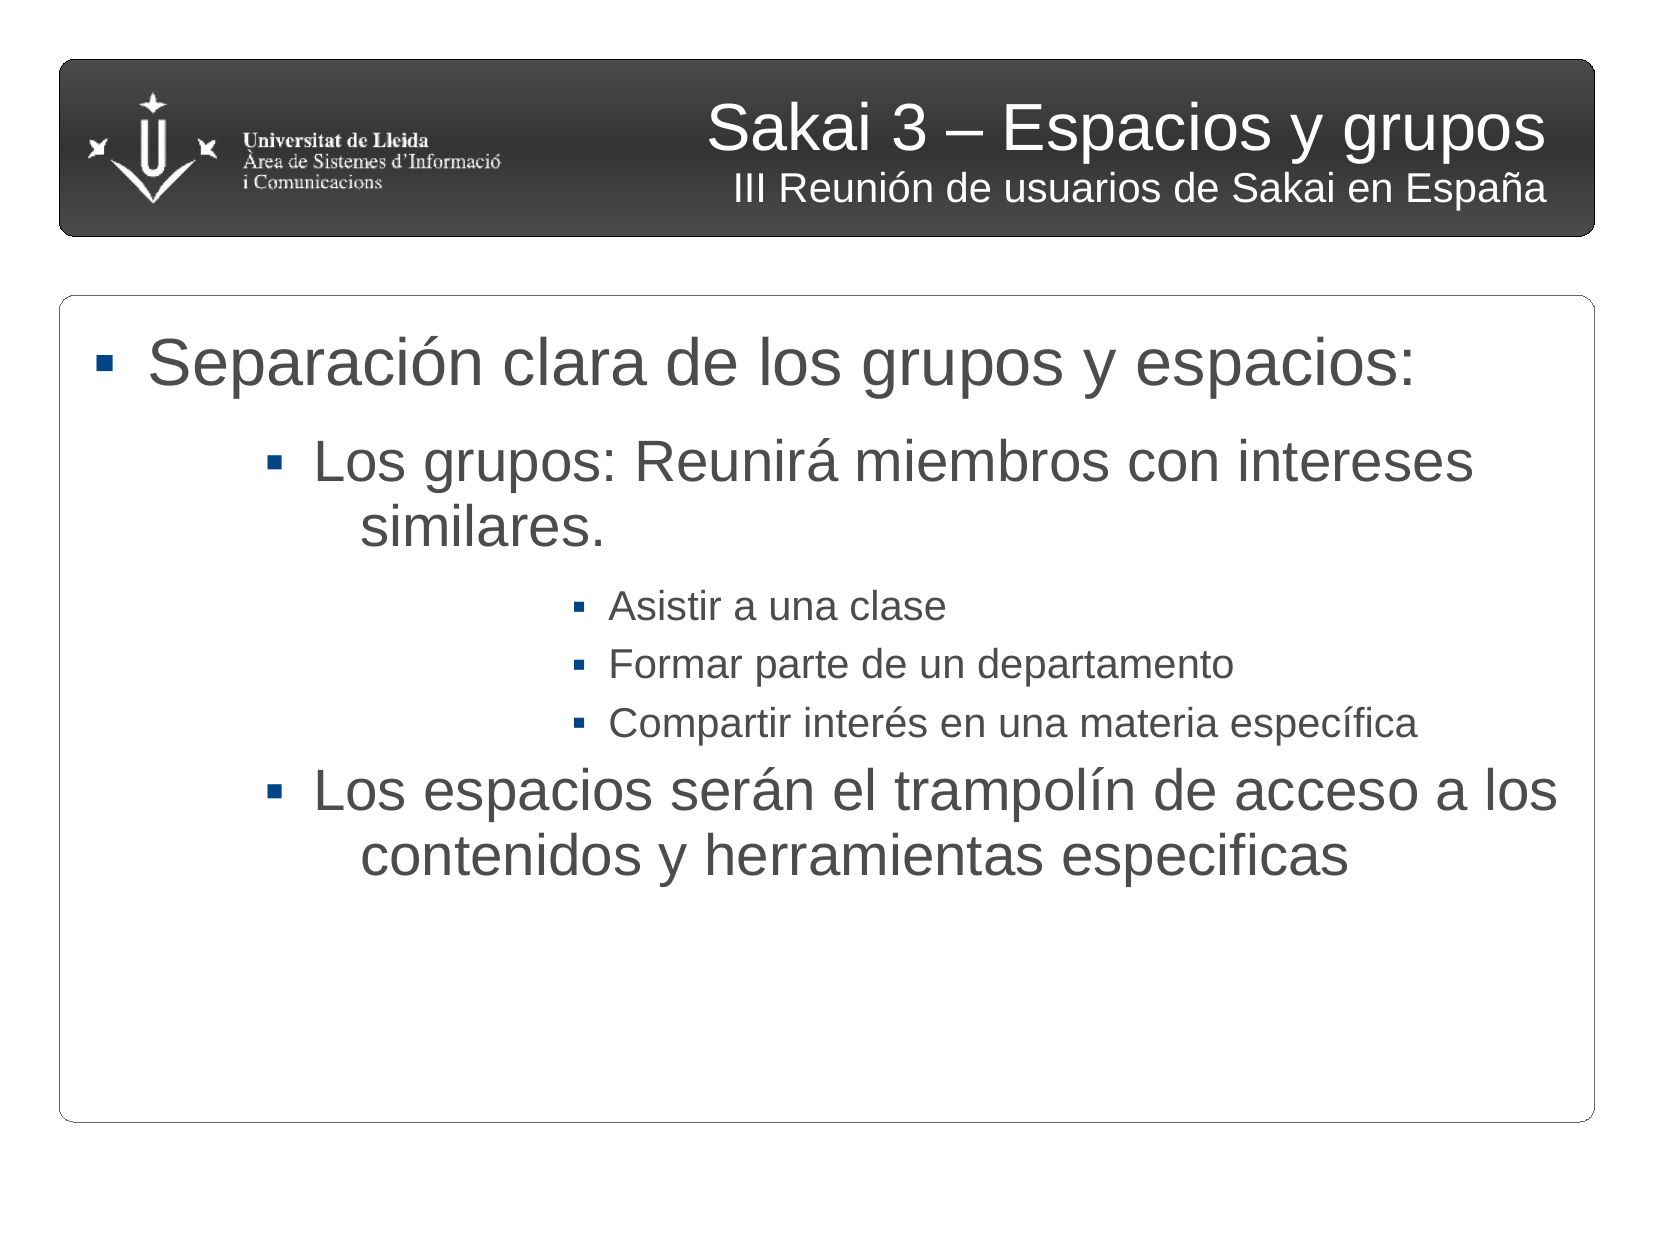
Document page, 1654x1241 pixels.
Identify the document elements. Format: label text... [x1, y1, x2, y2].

list Separación clara de los grupos y espacios: Los grupos: Reunirá miembros con intereses similares. Asistir a una clase Formar parte de un departamento Compartir interés en una materia específica Los espacios serán el trampolín de acceso a los contenidos y herramientas especificas [76, 324, 1565, 1108]
picture [64, 75, 530, 225]
title Sakai 3 – Espacios y grupos III Reunión de usuarios de Sakai en España [501, 84, 1548, 218]
